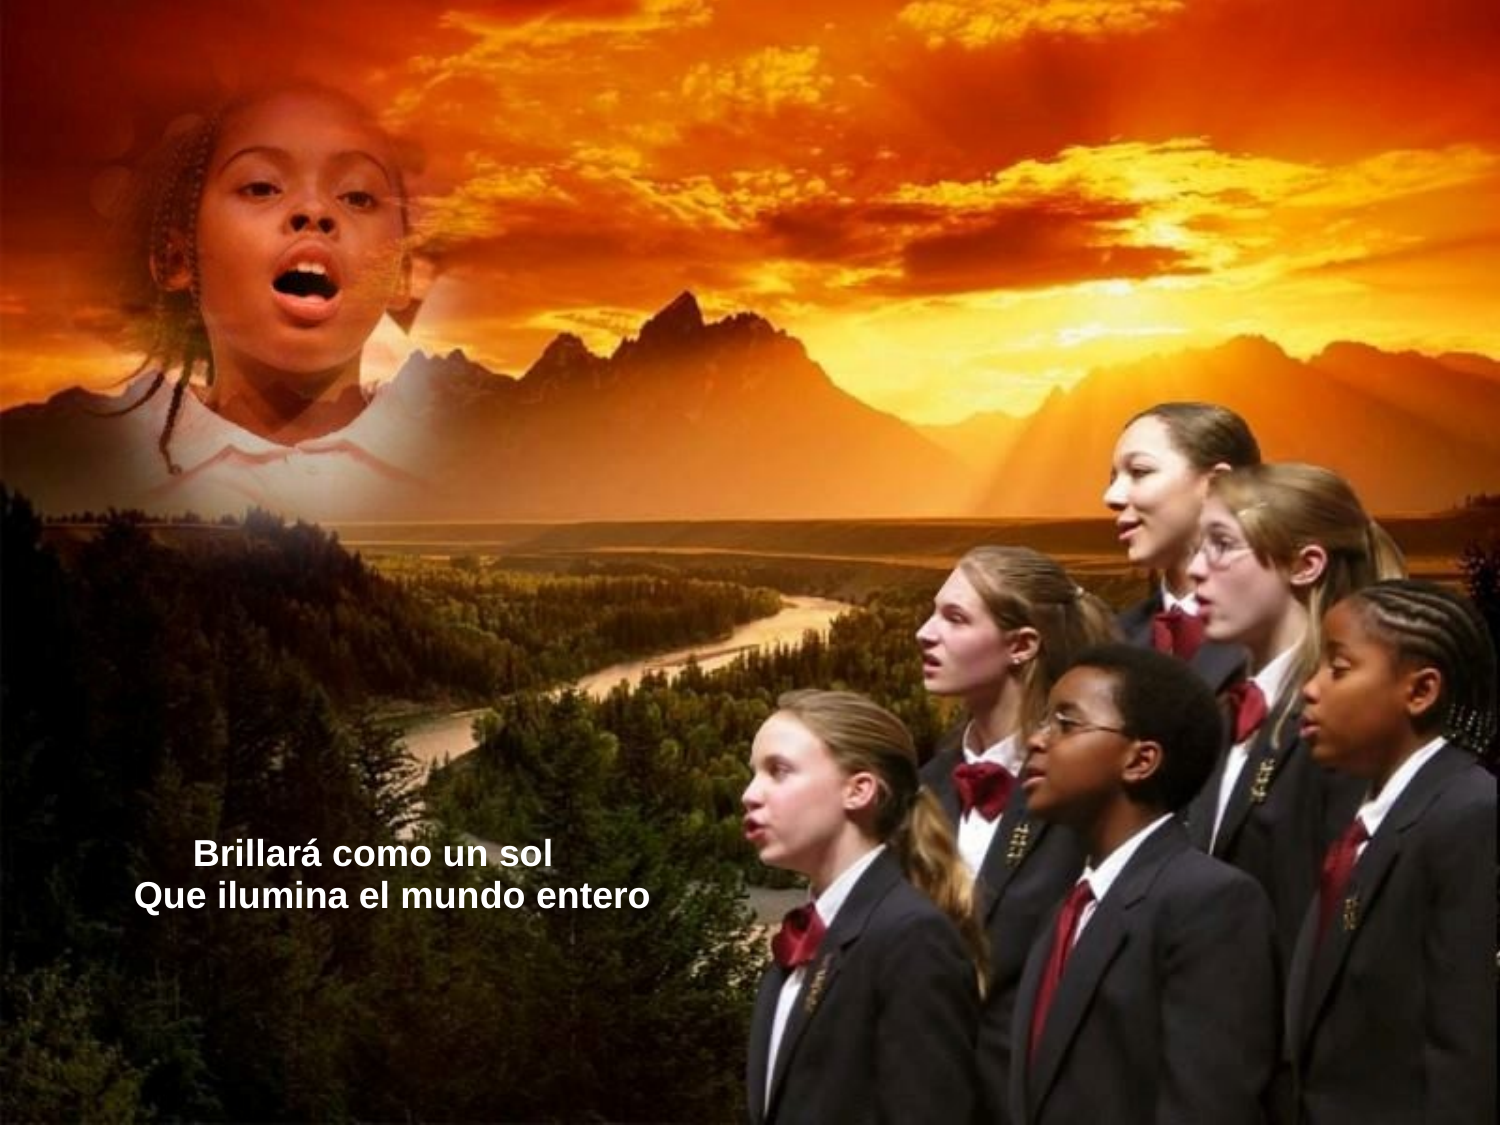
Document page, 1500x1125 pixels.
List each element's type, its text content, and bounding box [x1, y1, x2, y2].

picture [0, 0, 1500, 1125]
list Brillará como un sol Que ilumina el mundo entero [62, 824, 688, 1000]
